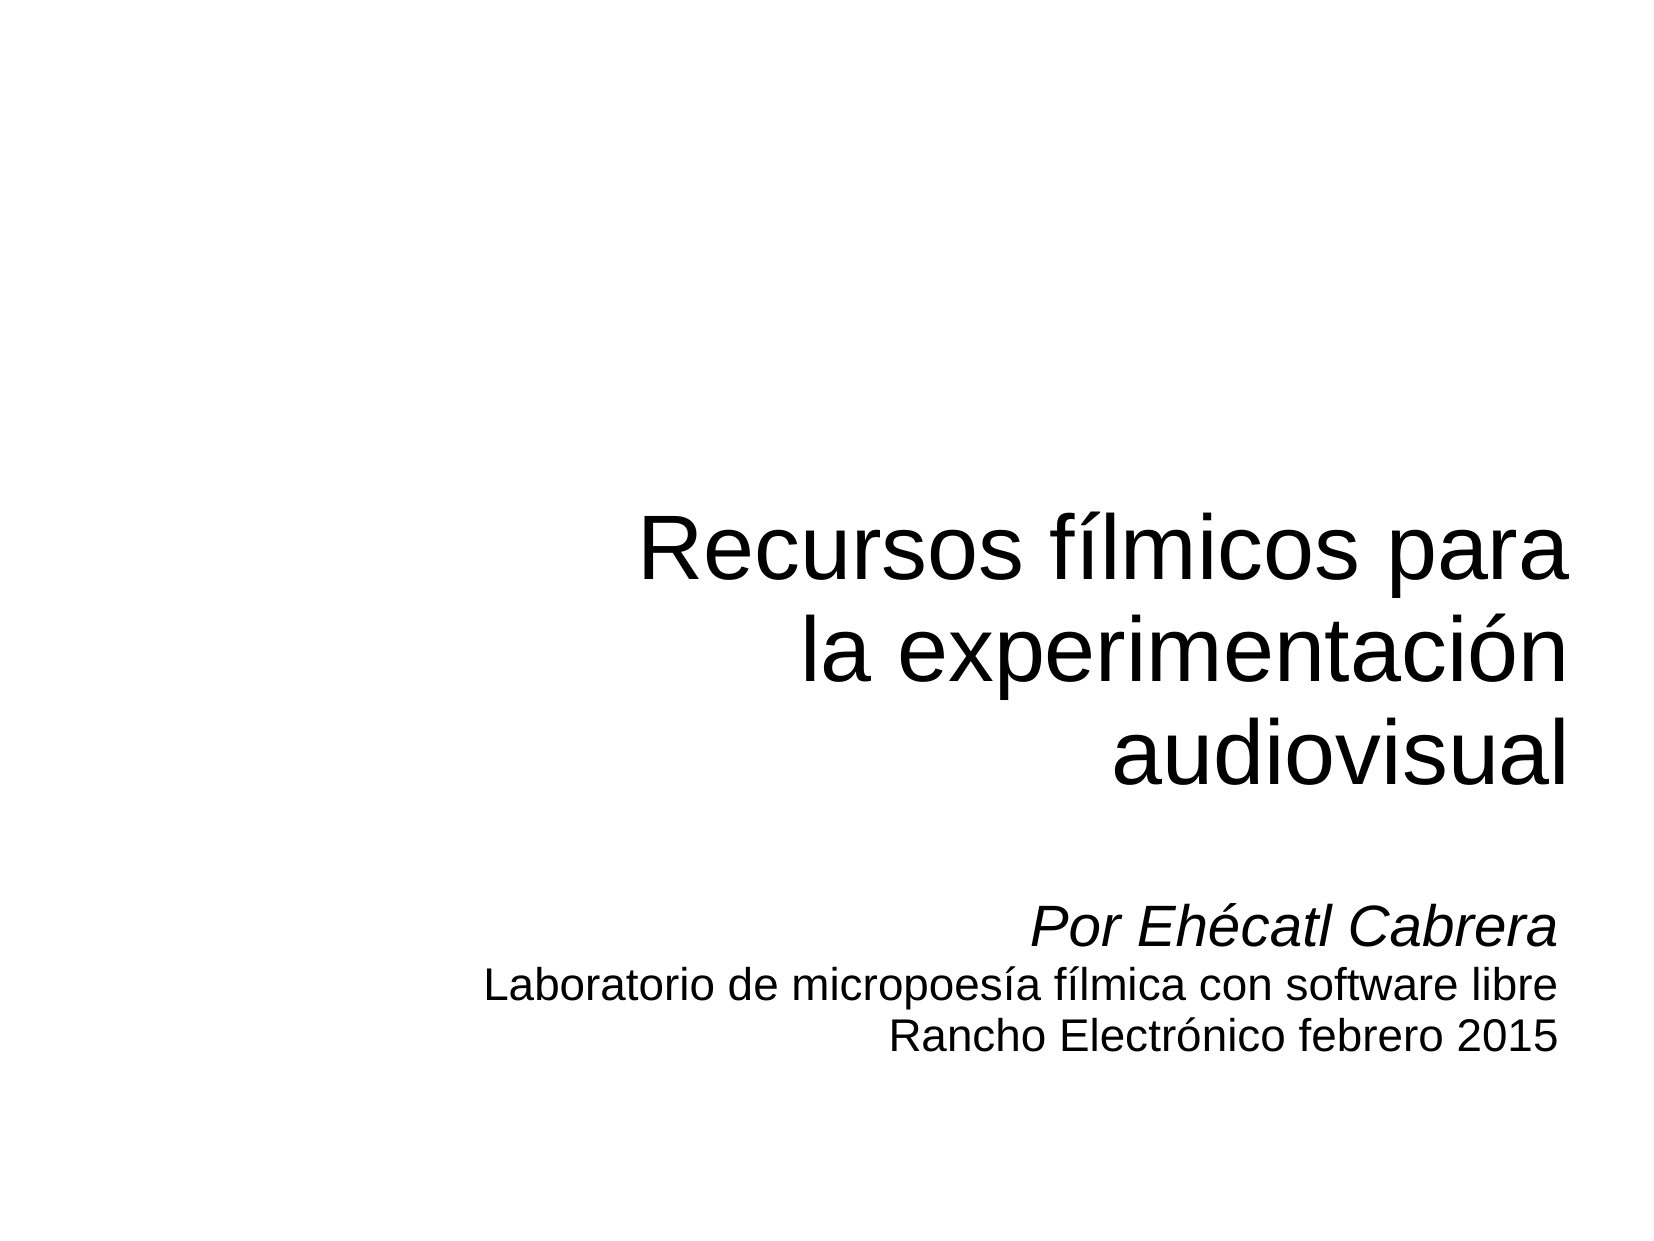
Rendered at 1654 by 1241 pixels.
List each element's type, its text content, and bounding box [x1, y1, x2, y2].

title Recursos fílmicos para la experimentación audiovisual [543, 496, 1571, 804]
title Por Ehécatl Cabrera Laboratorio de micropoesía fílmica con software libre Rancho Electrónico febrero 2015 [437, 874, 1559, 1082]
